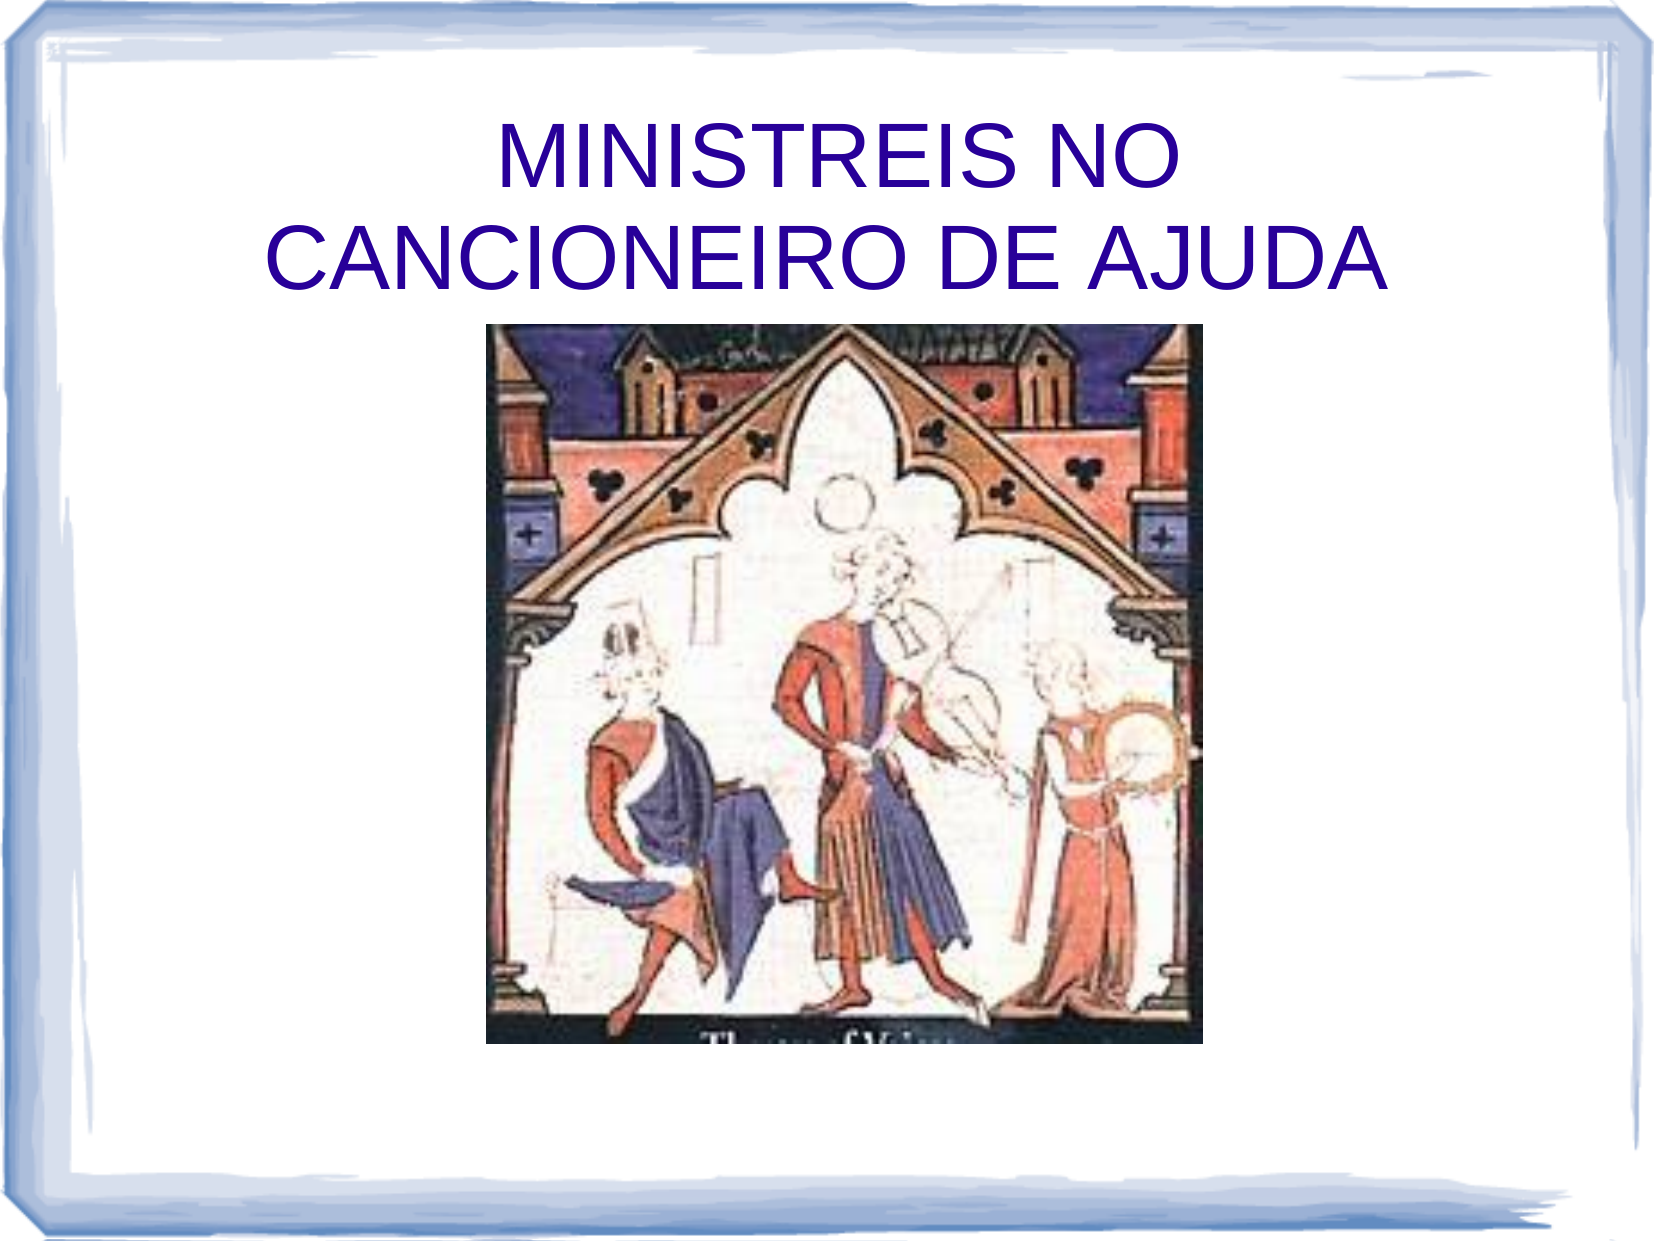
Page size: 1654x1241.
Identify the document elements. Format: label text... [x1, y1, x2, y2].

picture [0, 0, 1654, 1241]
title MINISTREIS NO CANCIONEIRO DE AJUDA [147, 104, 1506, 310]
